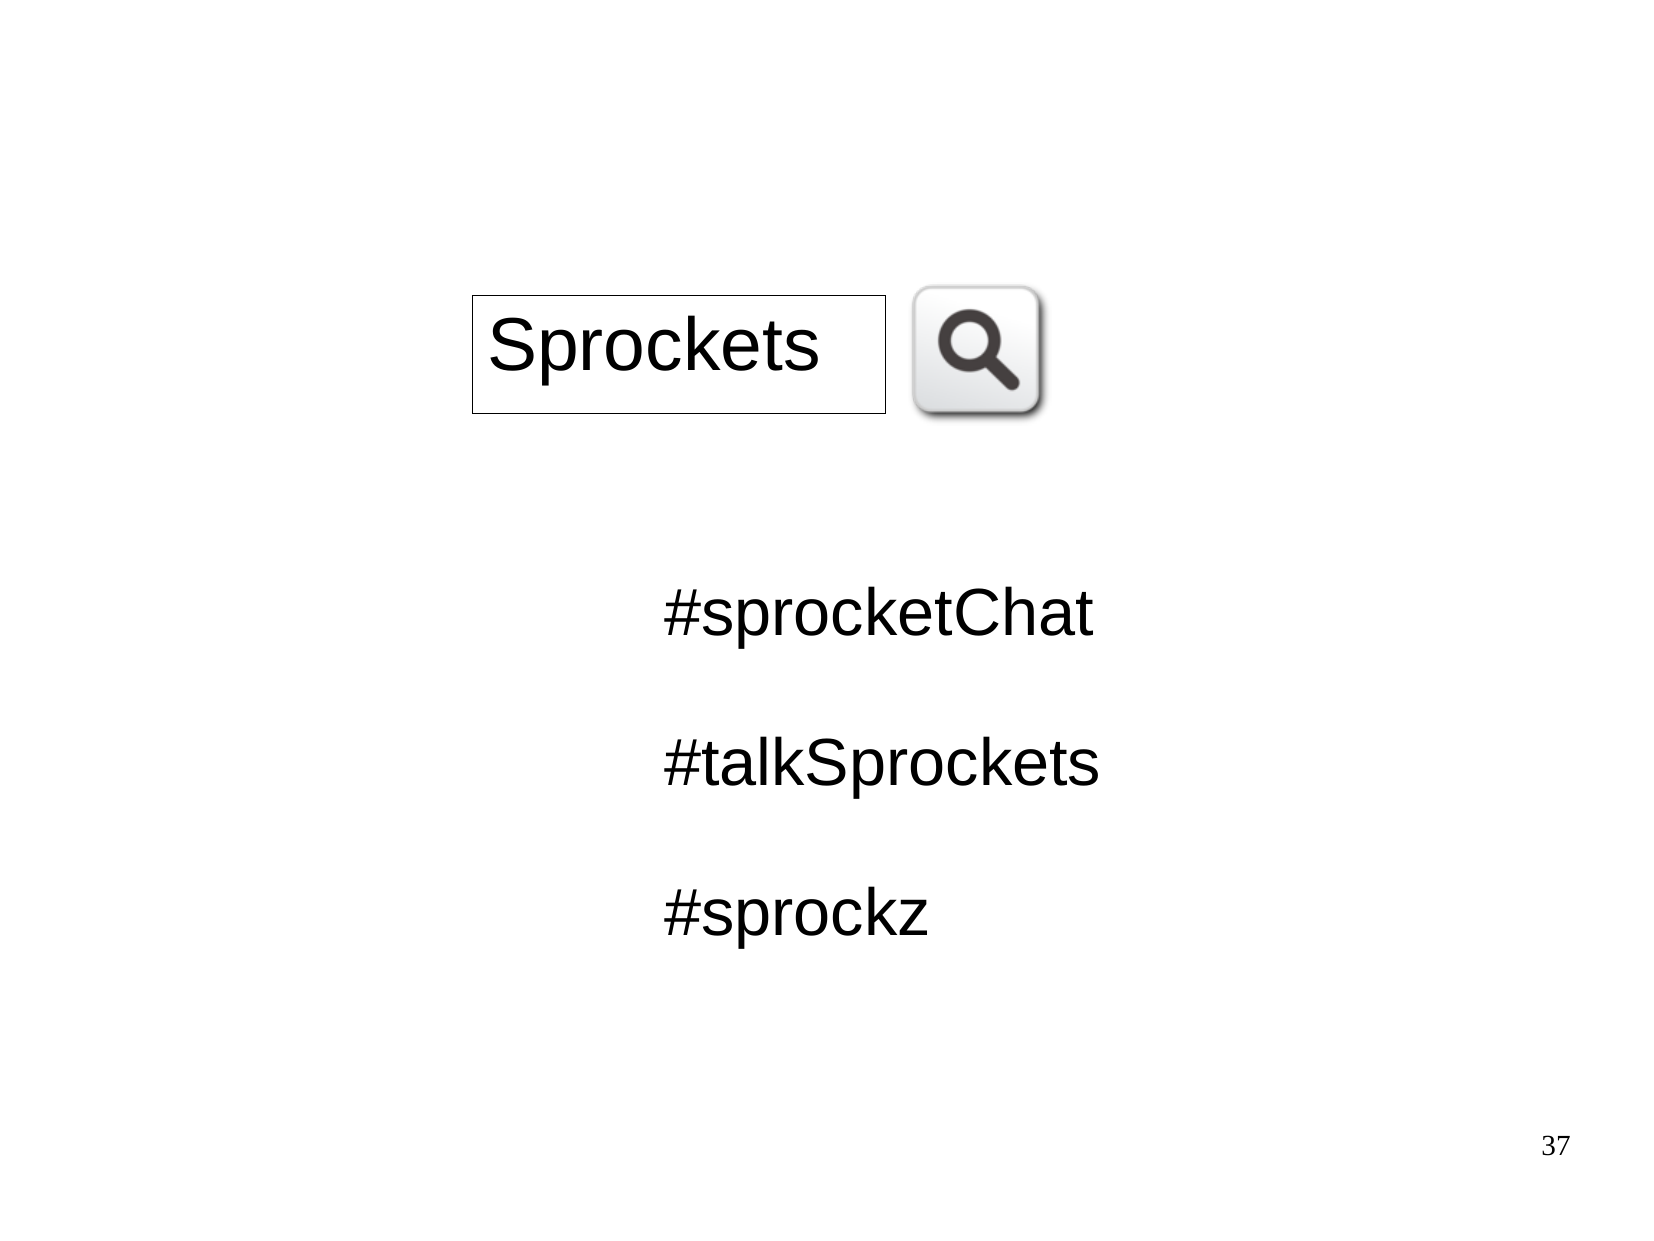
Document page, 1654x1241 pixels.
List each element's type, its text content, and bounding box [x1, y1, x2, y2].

text_box #sprocketChat #talkSprockets #sprockz [649, 568, 1223, 957]
picture [908, 282, 1052, 426]
text_box Sprockets [472, 295, 886, 414]
